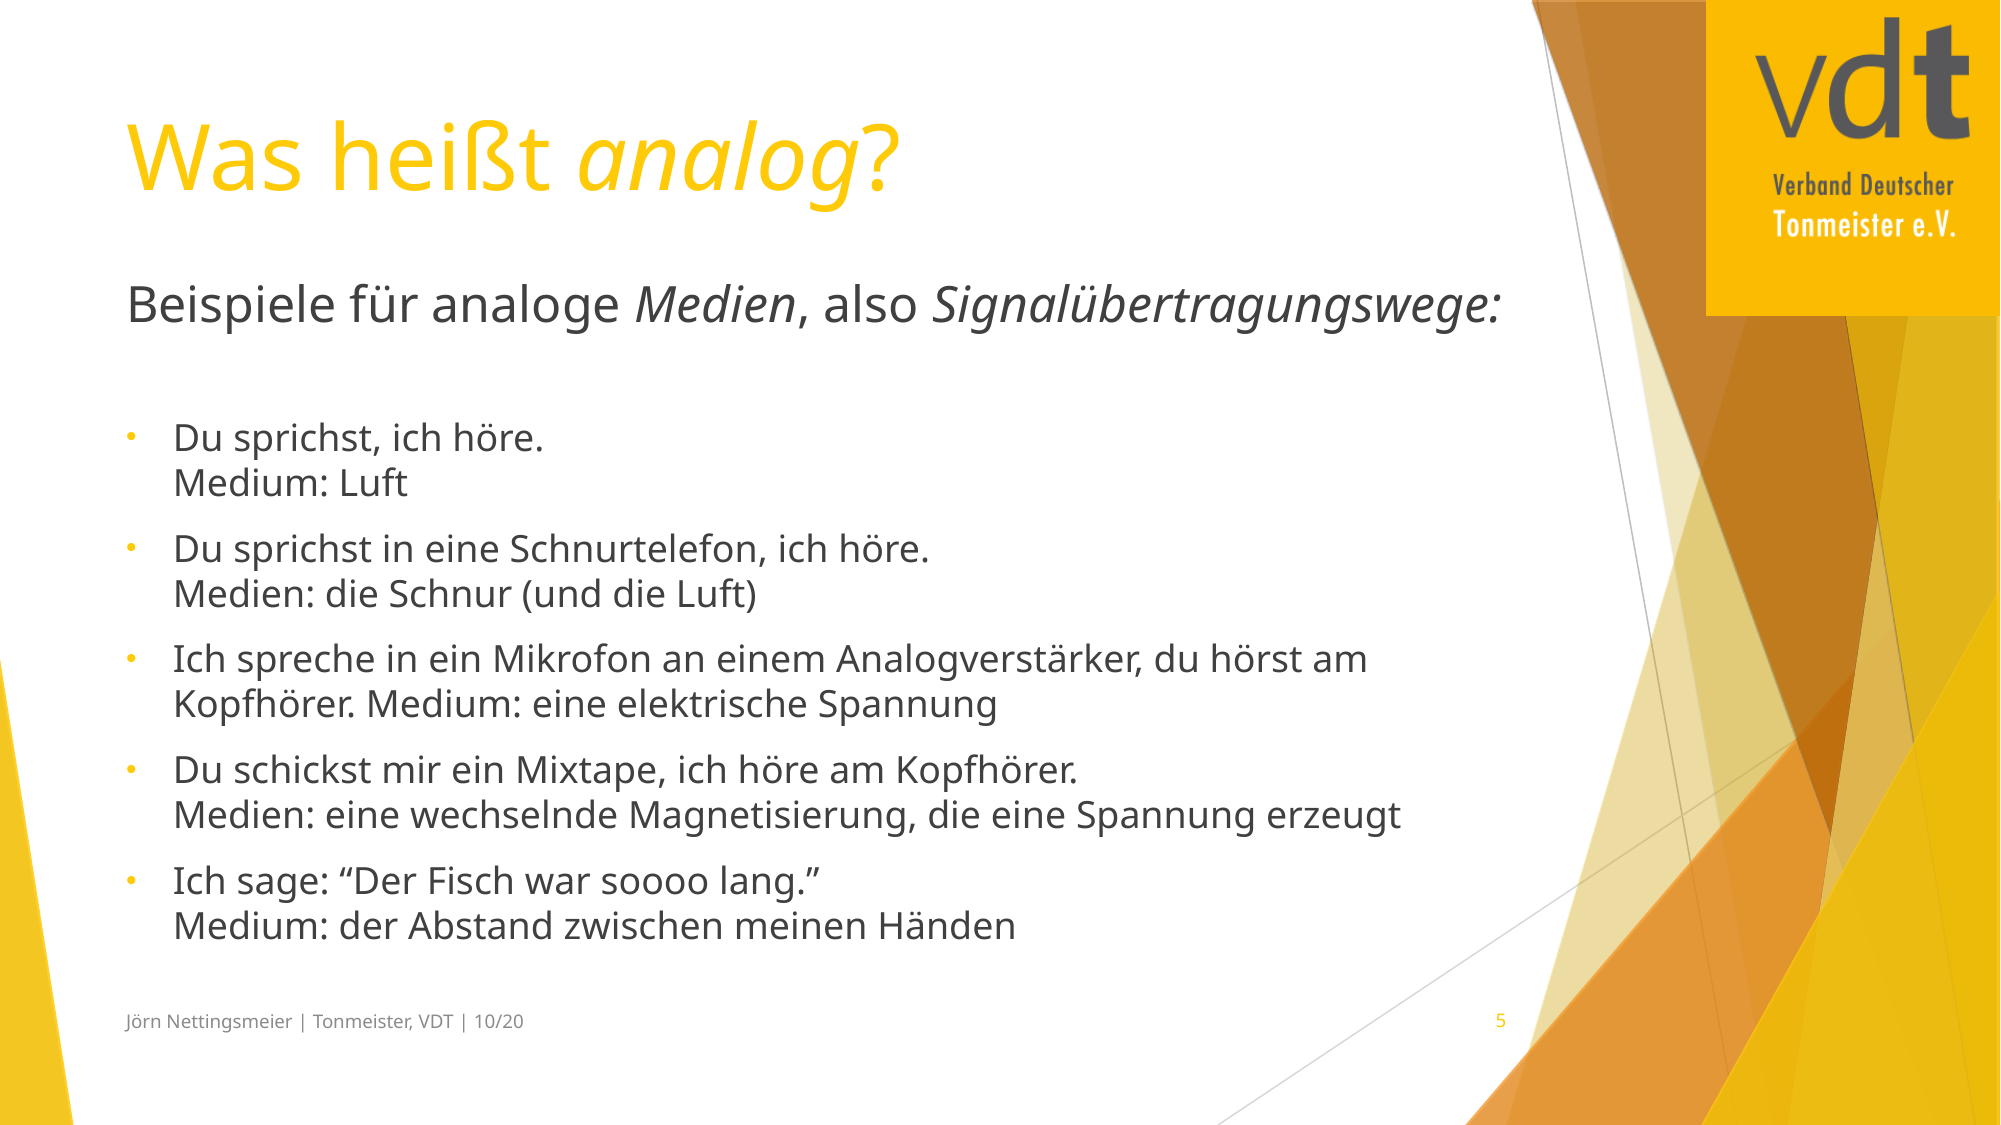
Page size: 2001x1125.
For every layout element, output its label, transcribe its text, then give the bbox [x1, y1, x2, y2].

slide_number <number> [1409, 991, 1522, 1051]
picture [1706, 0, 2000, 316]
list Beispiele für analoge Medien, also Signalübertragungswege: Du sprichst, ich höre. Medium: Luft Du sprichst in eine Schnurtelefon, ich höre. Medien: die Schnur (und die Luft) Ich spreche in ein Mikrofon an einem Analogverstärker, du hörst am Kopfhörer. Medium: eine elektrische Spannung Du schickst mir ein Mixtape, ich höre am Kopfhörer. Medien: eine wechselnde Magnetisierung, die eine Spannung erzeugt Ich sage: “Der Fisch war soooo lang.” Medium: der Abstand zwischen meinen Händen [111, 362, 1522, 858]
text_box Jörn Nettingsmeier | Tonmeister, VDT | 10/20 [111, 991, 1145, 1051]
title Was heißt analog? [111, 79, 1522, 230]
